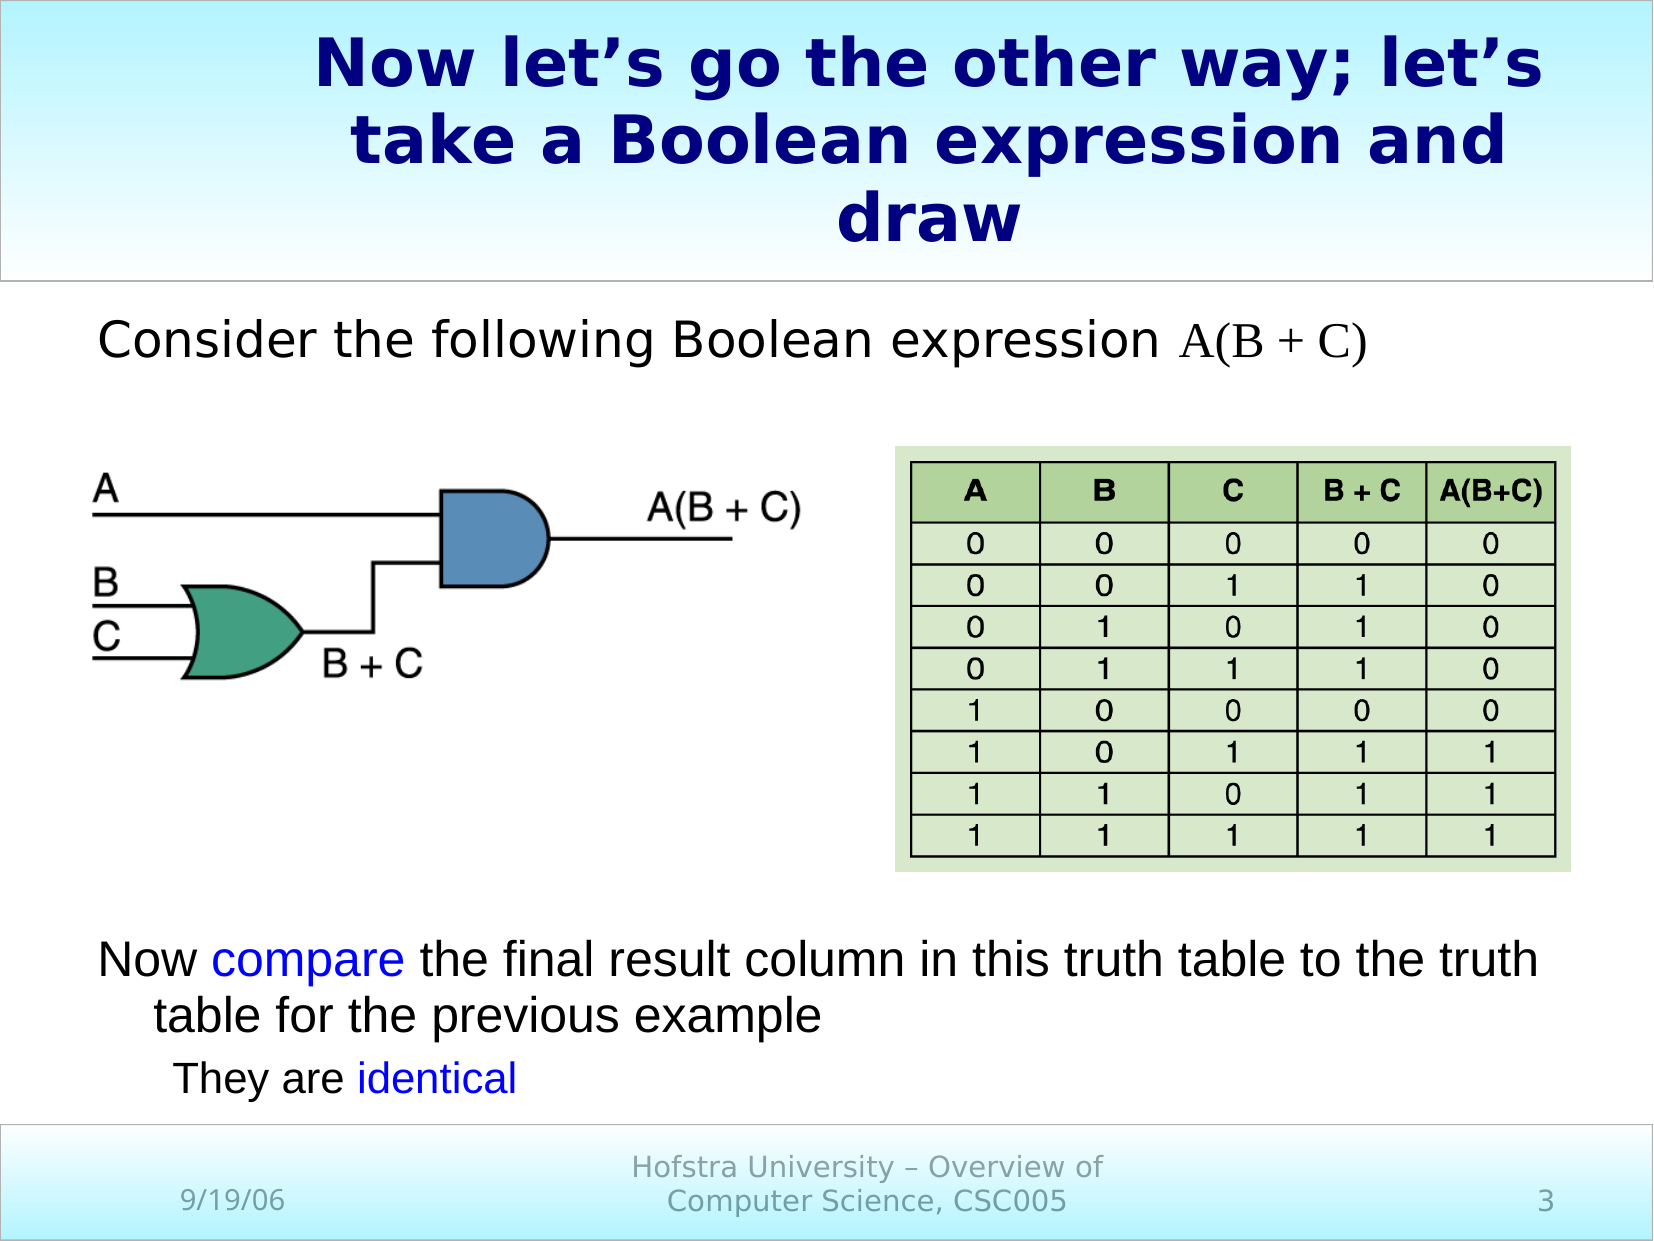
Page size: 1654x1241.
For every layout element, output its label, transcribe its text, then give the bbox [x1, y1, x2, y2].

title Now let’s go the other way; let’s take a Boolean expression and draw [247, 0, 1612, 282]
picture [68, 440, 827, 711]
list Consider the following Boolean expression A(B + C) [82, 303, 1571, 524]
text_box Now compare the final result column in this truth table to the truth table for the previous example They are identical [82, 923, 1571, 1145]
picture [895, 446, 1571, 872]
